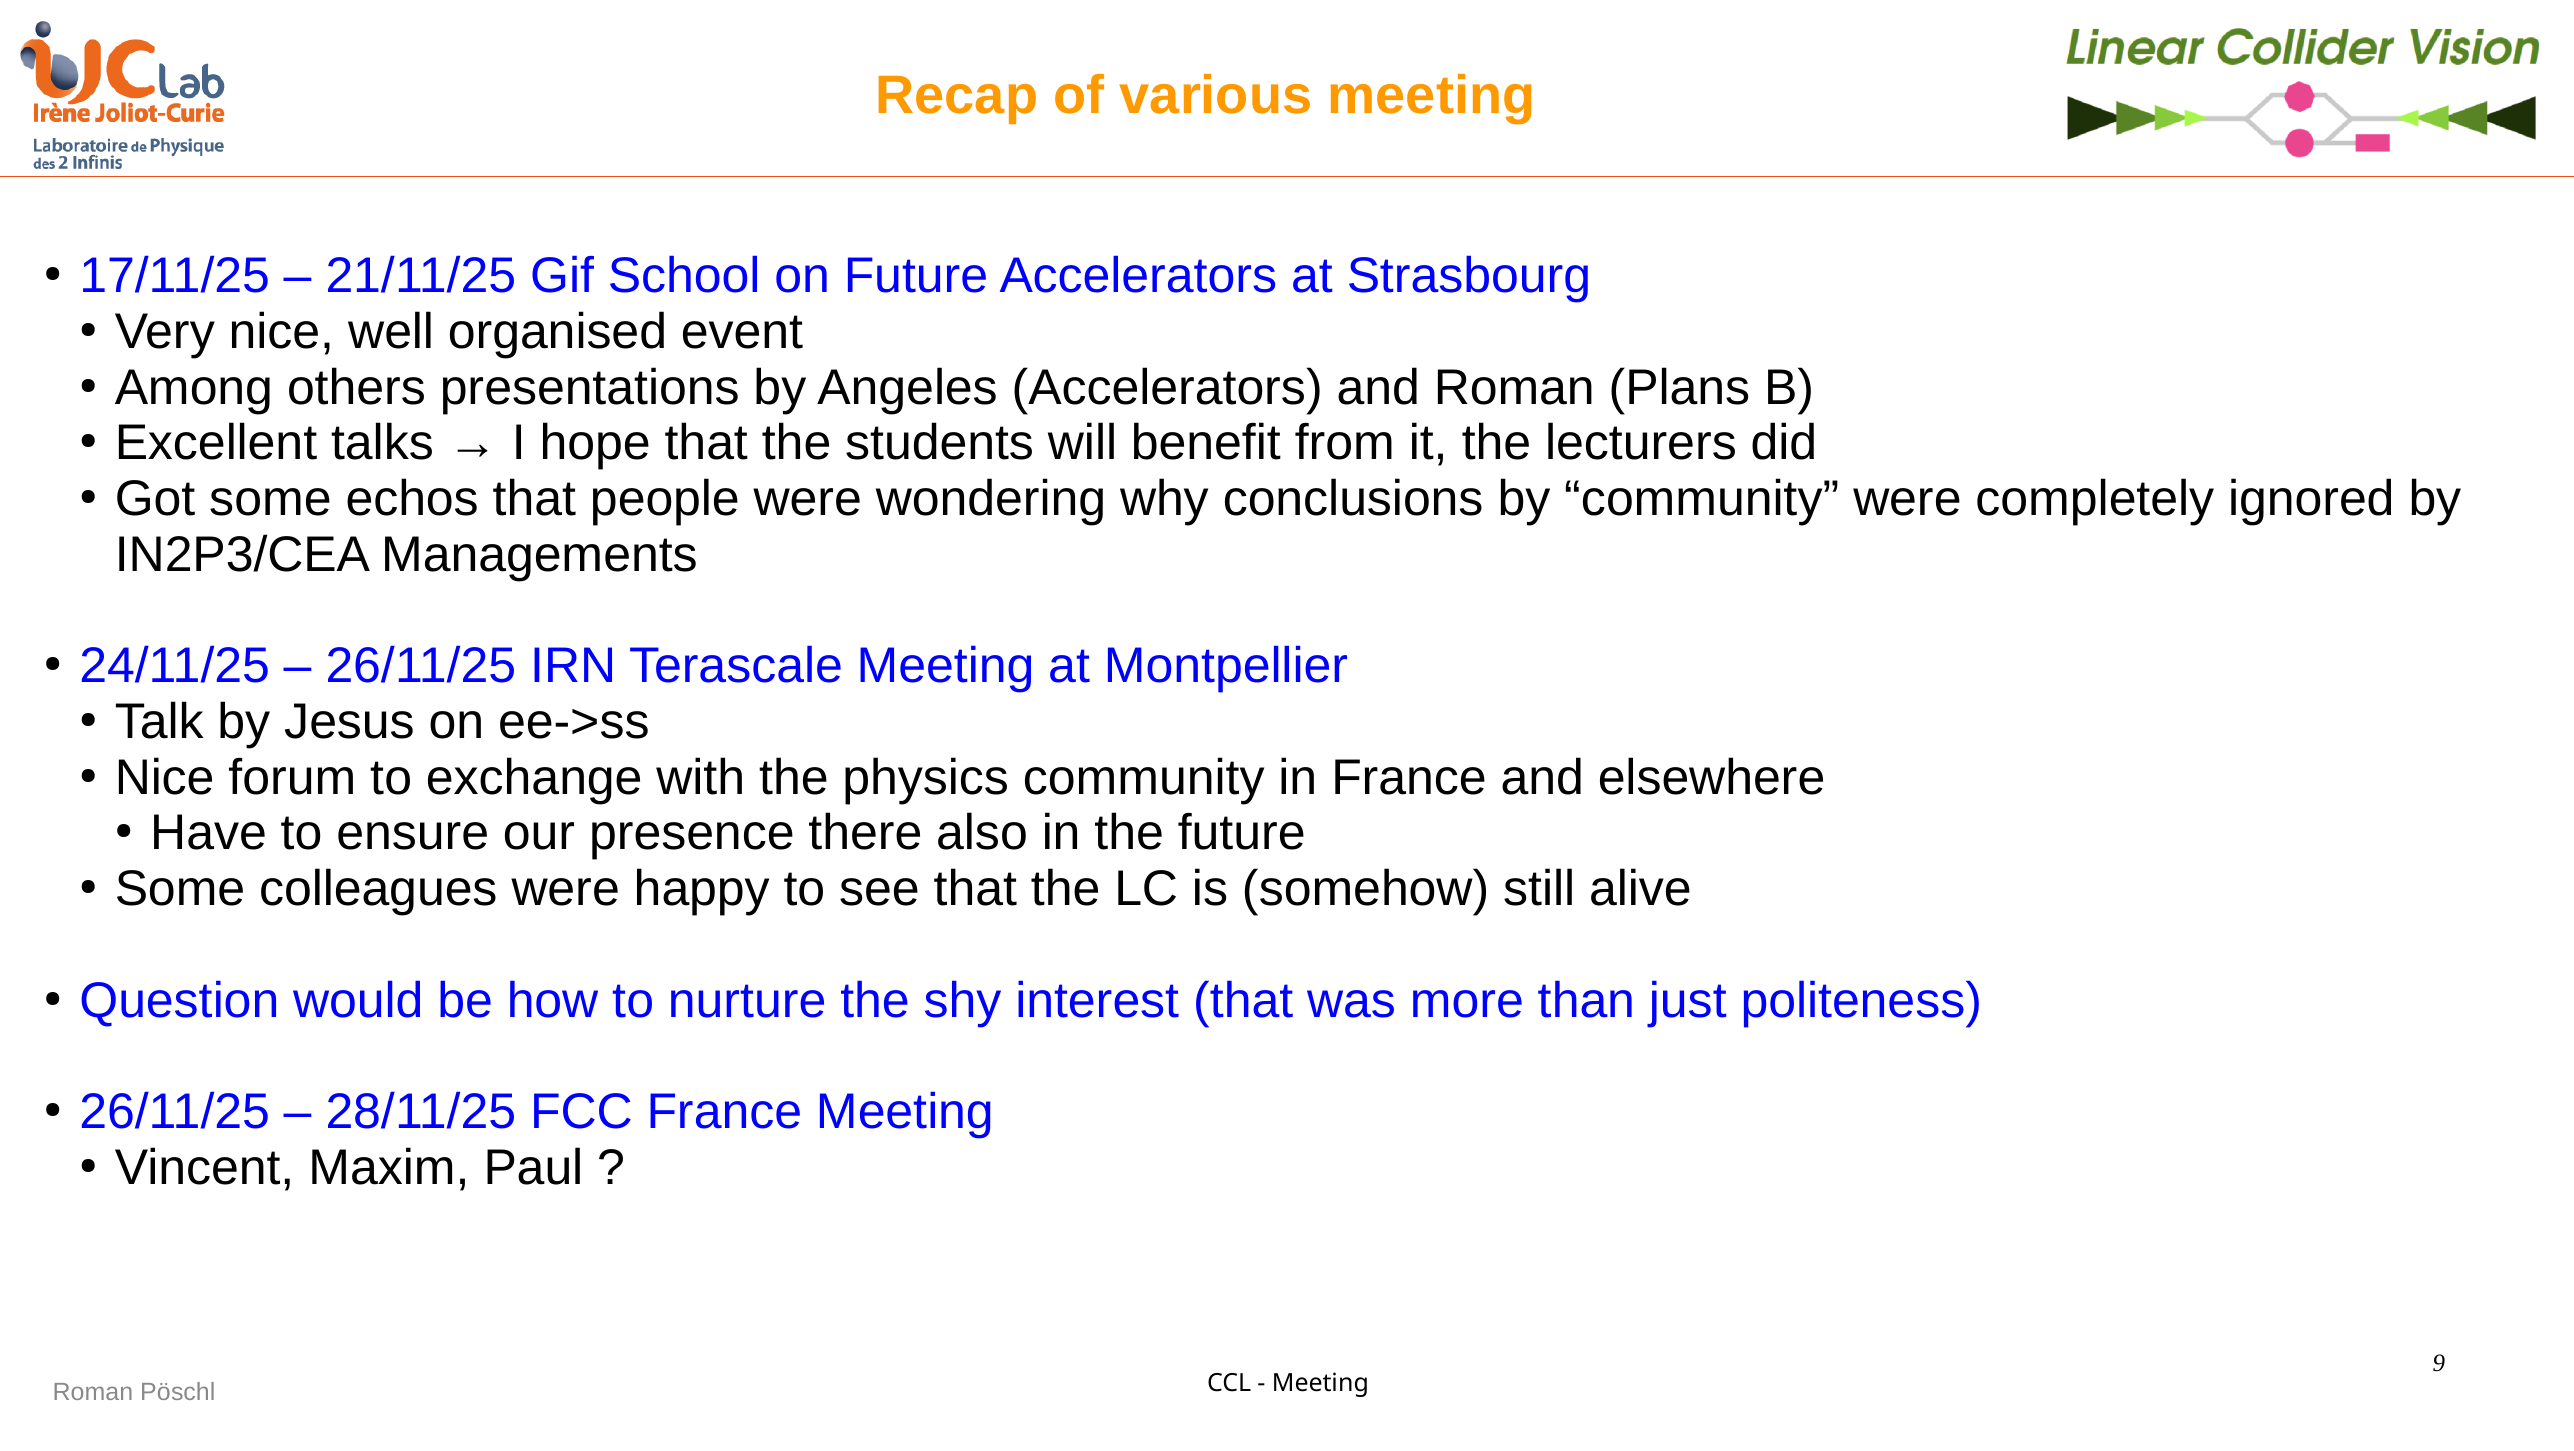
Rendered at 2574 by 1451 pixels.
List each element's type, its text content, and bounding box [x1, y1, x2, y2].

title Recap of various meeting [67, 29, 2384, 159]
text_box 17/11/25 – 21/11/25 Gif School on Future Accelerators at Strasbourg Very nice, well organised event Among others presentations by Angeles (Accelerators) and Roman (Plans B) Excellent talks → I hope that the students will benefit from it, the lecturers did Got some echos that people were wondering why conclusions by “community” were completely ignored by IN2P3/CEA Managements 24/11/25 – 26/11/25 IRN Terascale Meeting at Montpellier Talk by Jesus on ee->ss Nice forum to exchange with the physics community in France and elsewhere Have to ensure our presence there also in the future Some colleagues were happy to see that the LC is (somehow) still alive Question would be how to nurture the shy interest (that was more than just politeness) 26/11/25 – 28/11/25 FCC France Meeting Vincent, Maxim, Paul ? [29, 240, 2574, 1259]
picture [2045, 15, 2552, 166]
picture [4, 5, 240, 184]
